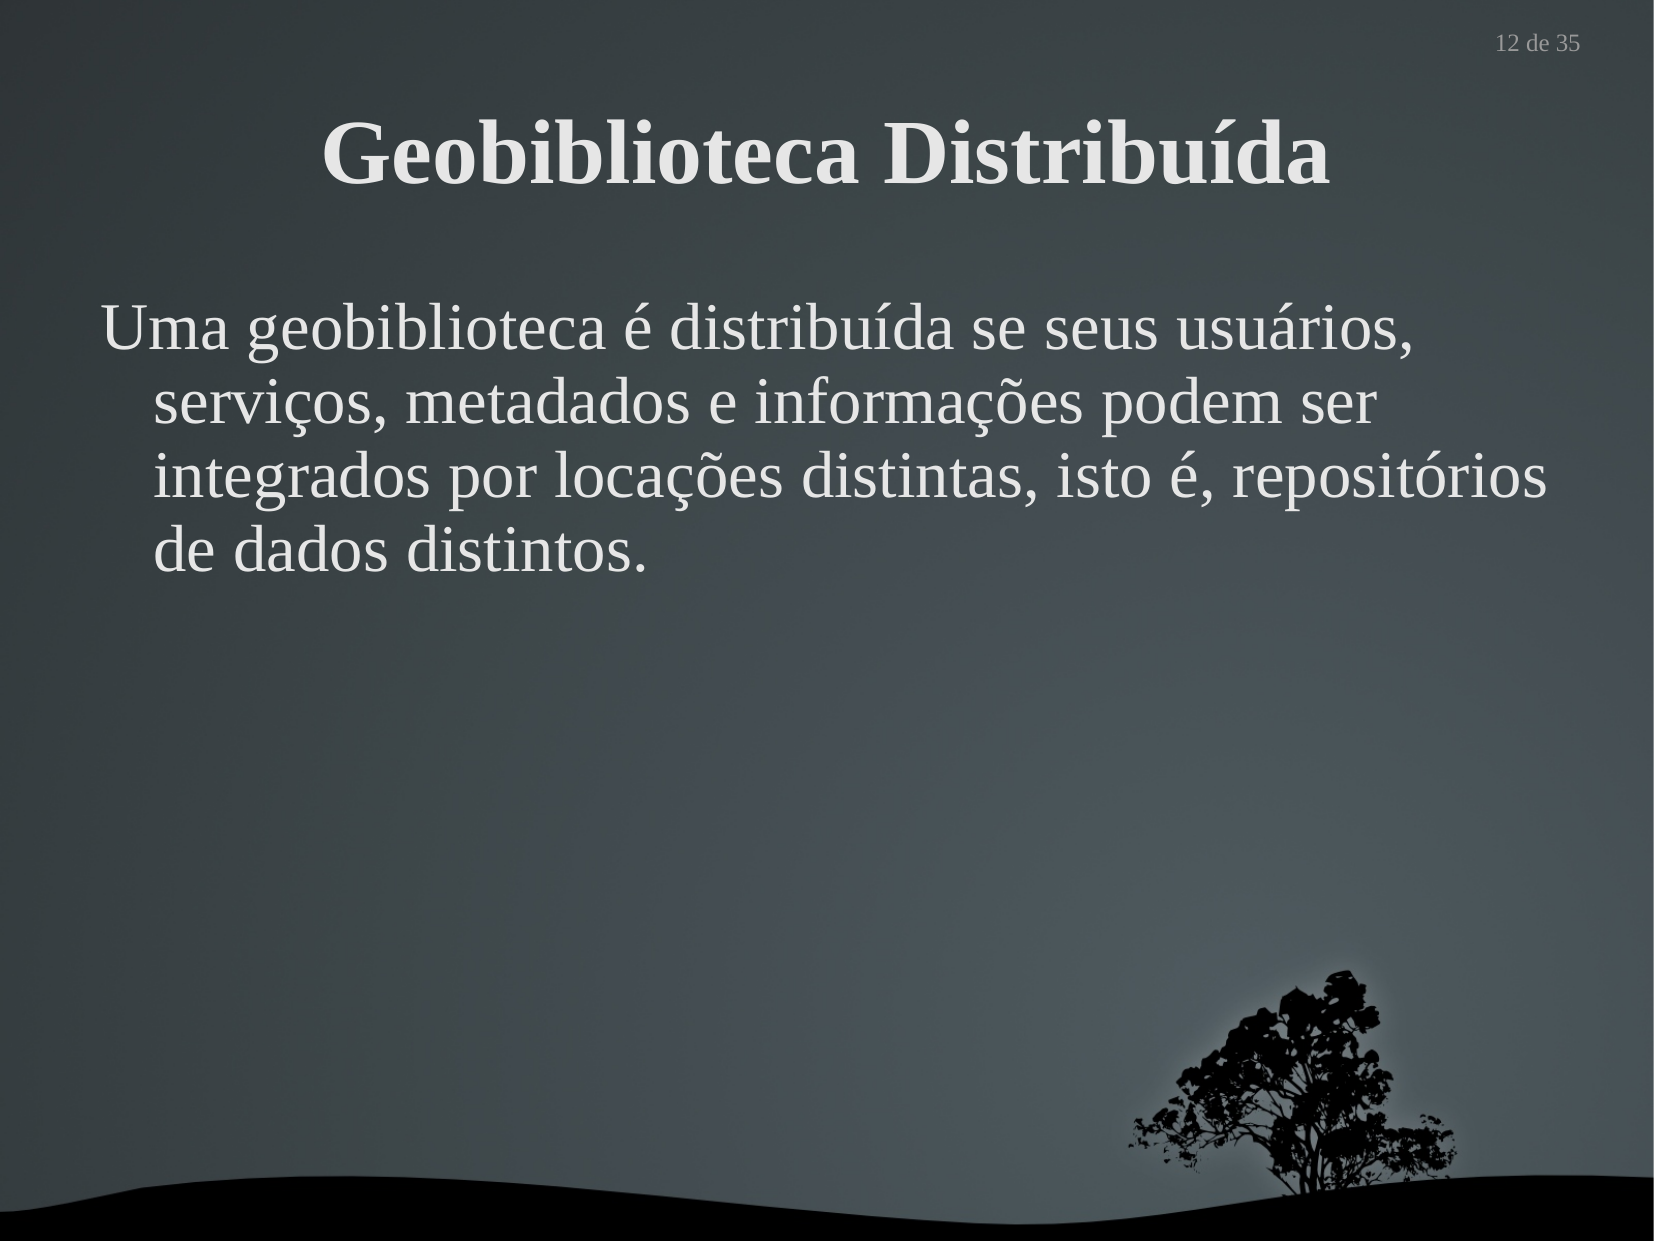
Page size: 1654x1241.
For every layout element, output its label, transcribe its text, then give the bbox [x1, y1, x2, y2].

picture [0, 0, 1654, 1241]
list Uma geobiblioteca é distribuída se seus usuários, serviços, metadados e informações podem ser integrados por locações distintas, isto é, repositórios de dados distintos. [82, 290, 1571, 1094]
title Geobiblioteca Distribuída [82, 56, 1571, 250]
